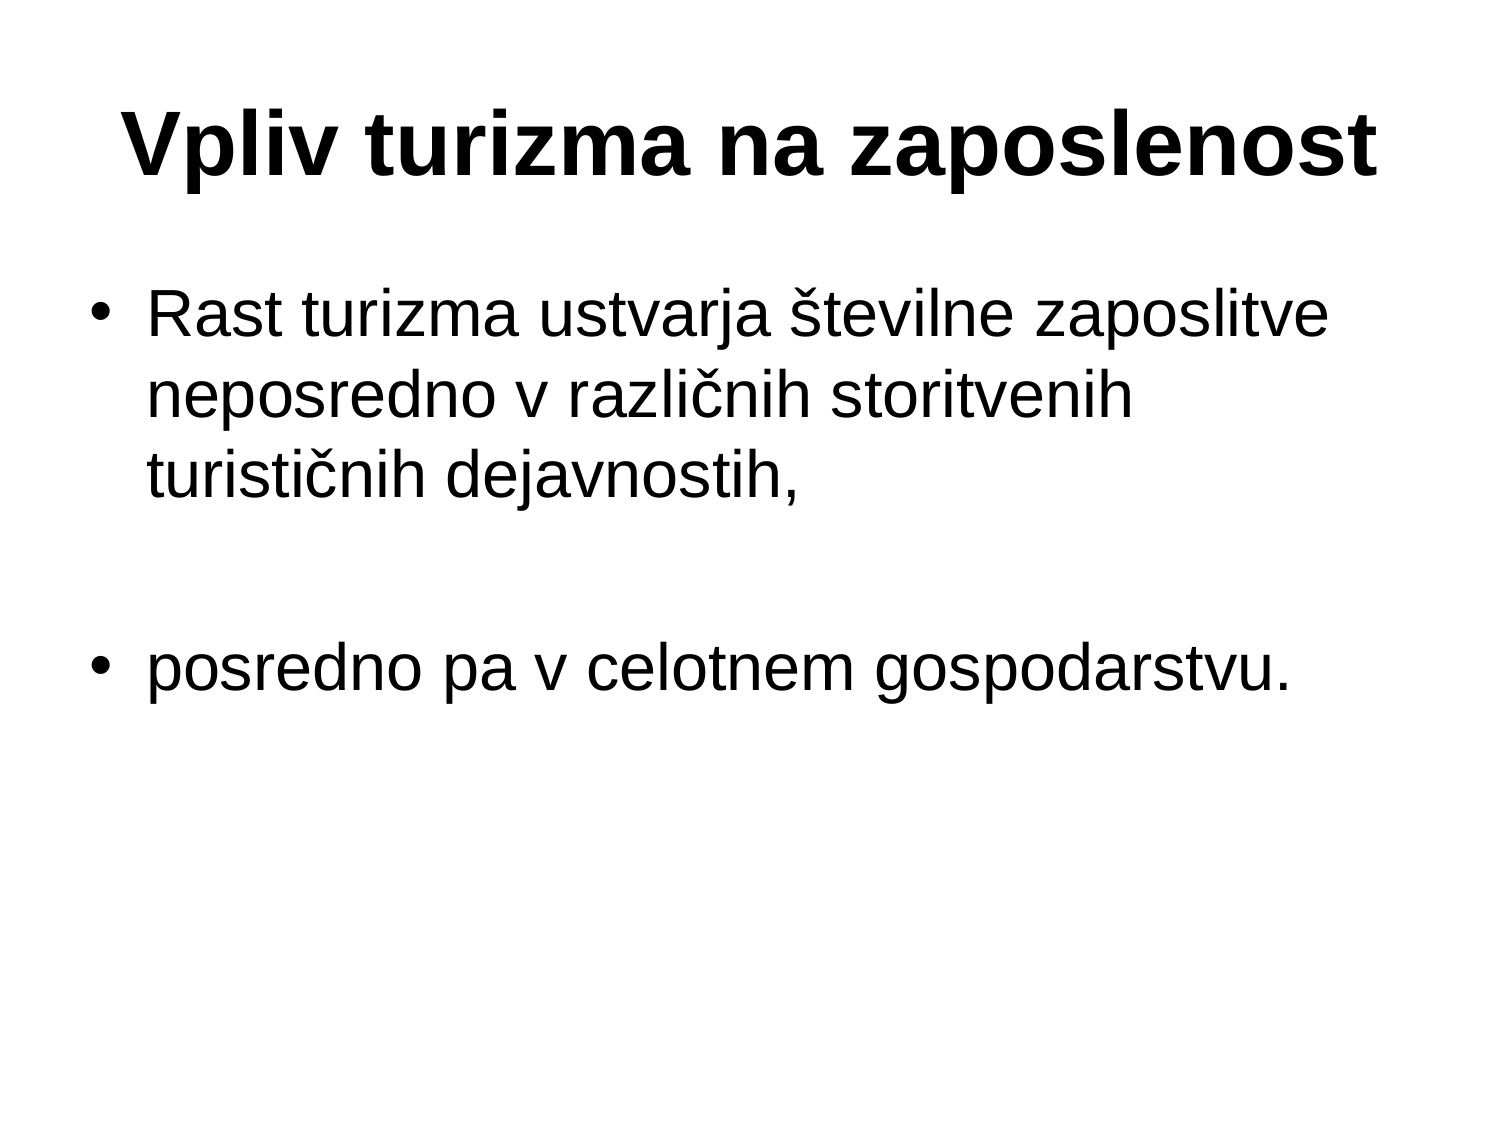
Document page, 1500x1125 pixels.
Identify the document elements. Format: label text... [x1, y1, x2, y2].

title Vpliv turizma na zaposlenost [75, 45, 1426, 233]
list Rast turizma ustvarja številne zaposlitve neposredno v različnih storitvenih turističnih dejavnostih, posredno pa v celotnem gospodarstvu. [75, 262, 1426, 1006]
